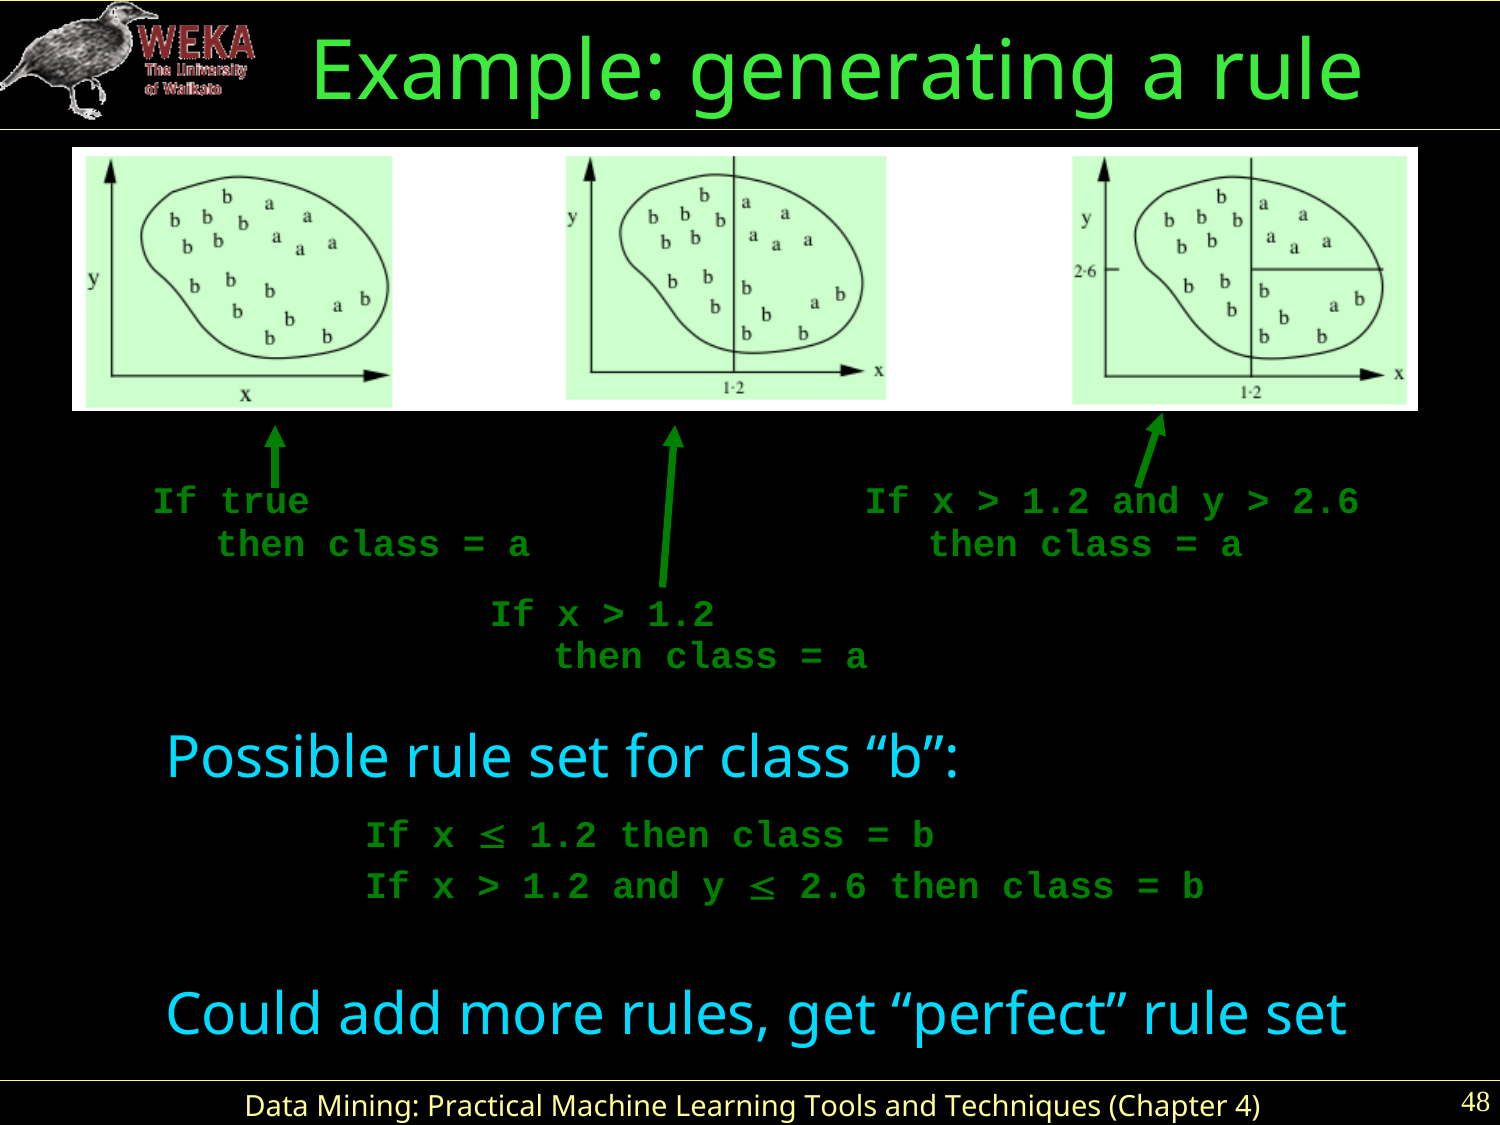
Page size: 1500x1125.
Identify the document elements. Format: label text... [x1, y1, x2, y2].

text_box If true then class = a [137, 474, 667, 580]
text_box If x > 1.2 and y > 2.6 then class = a [849, 474, 1413, 580]
text_box Possible rule set for class “b”: Could add more rules, get “perfect” rule set [149, 712, 1388, 1019]
picture [0, 1, 266, 129]
text_box If true then class = a [667, 474, 676, 580]
picture [72, 147, 1418, 411]
text_box If x > 1.2 then class = a [474, 587, 1013, 693]
title Example: generating a rule [295, 0, 1500, 148]
text_box If x  1.2 then class = b If x > 1.2 and y  2.6 then class = b [350, 808, 1251, 923]
